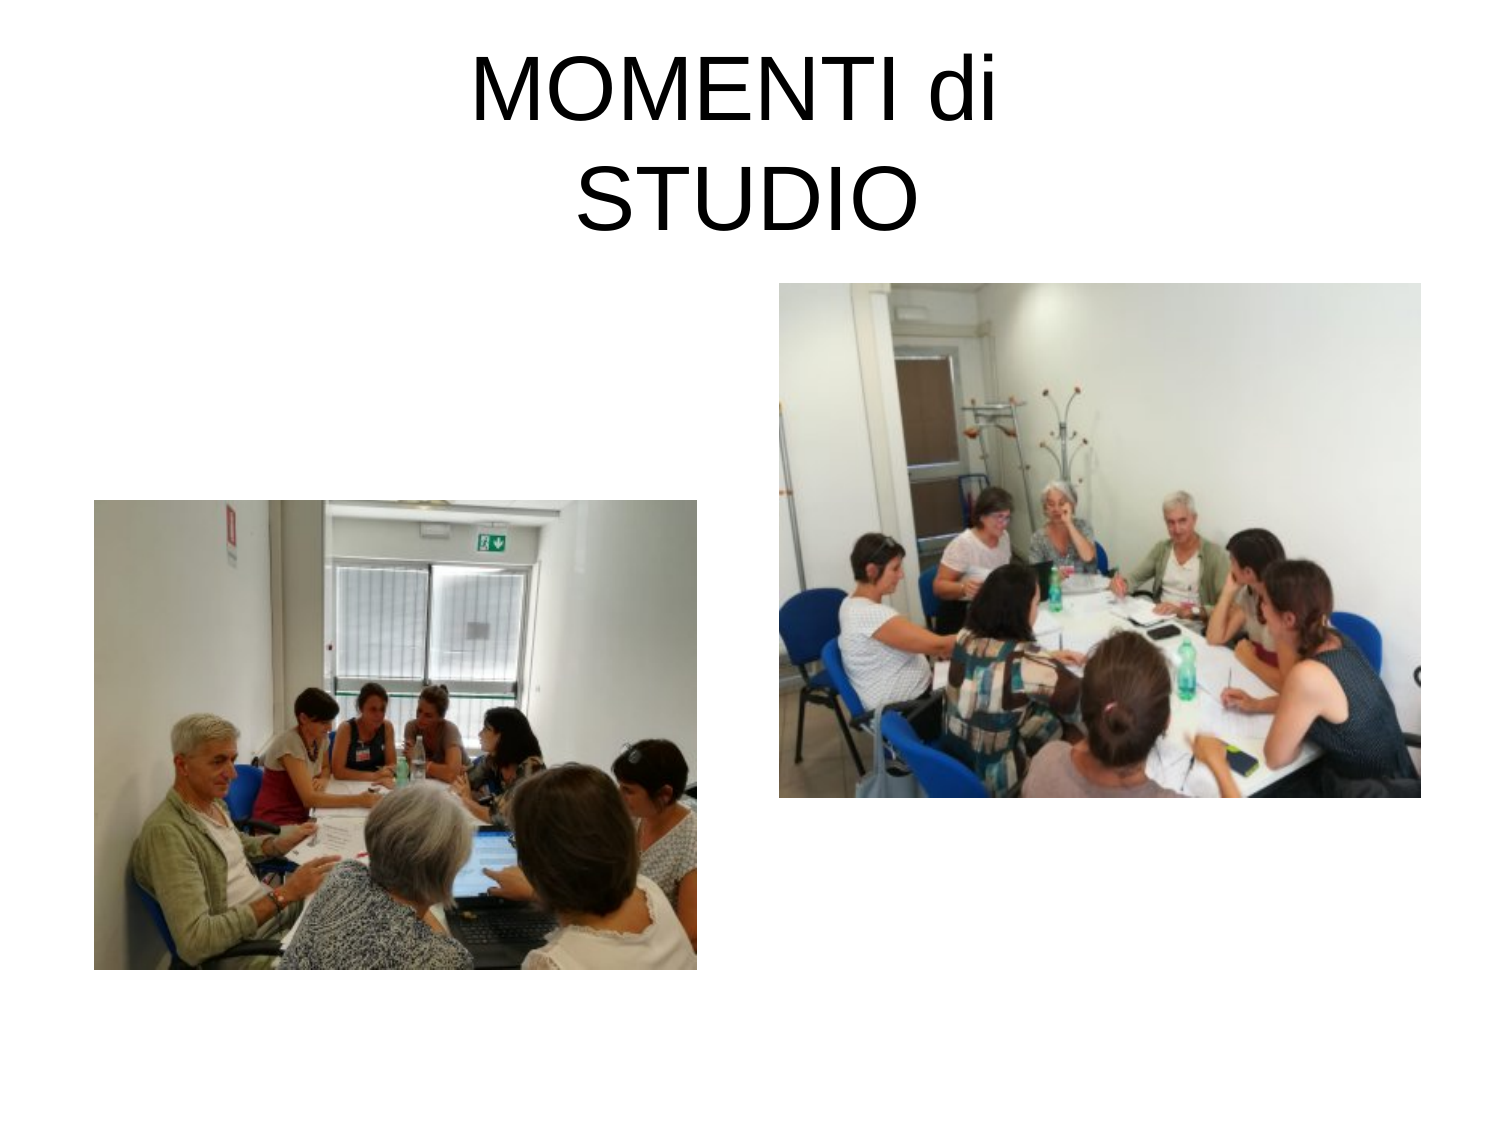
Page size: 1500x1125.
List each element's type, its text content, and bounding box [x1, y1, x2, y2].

title MOMENTI di STUDIO [75, 20, 1421, 257]
picture [94, 500, 697, 970]
picture [779, 283, 1421, 798]
